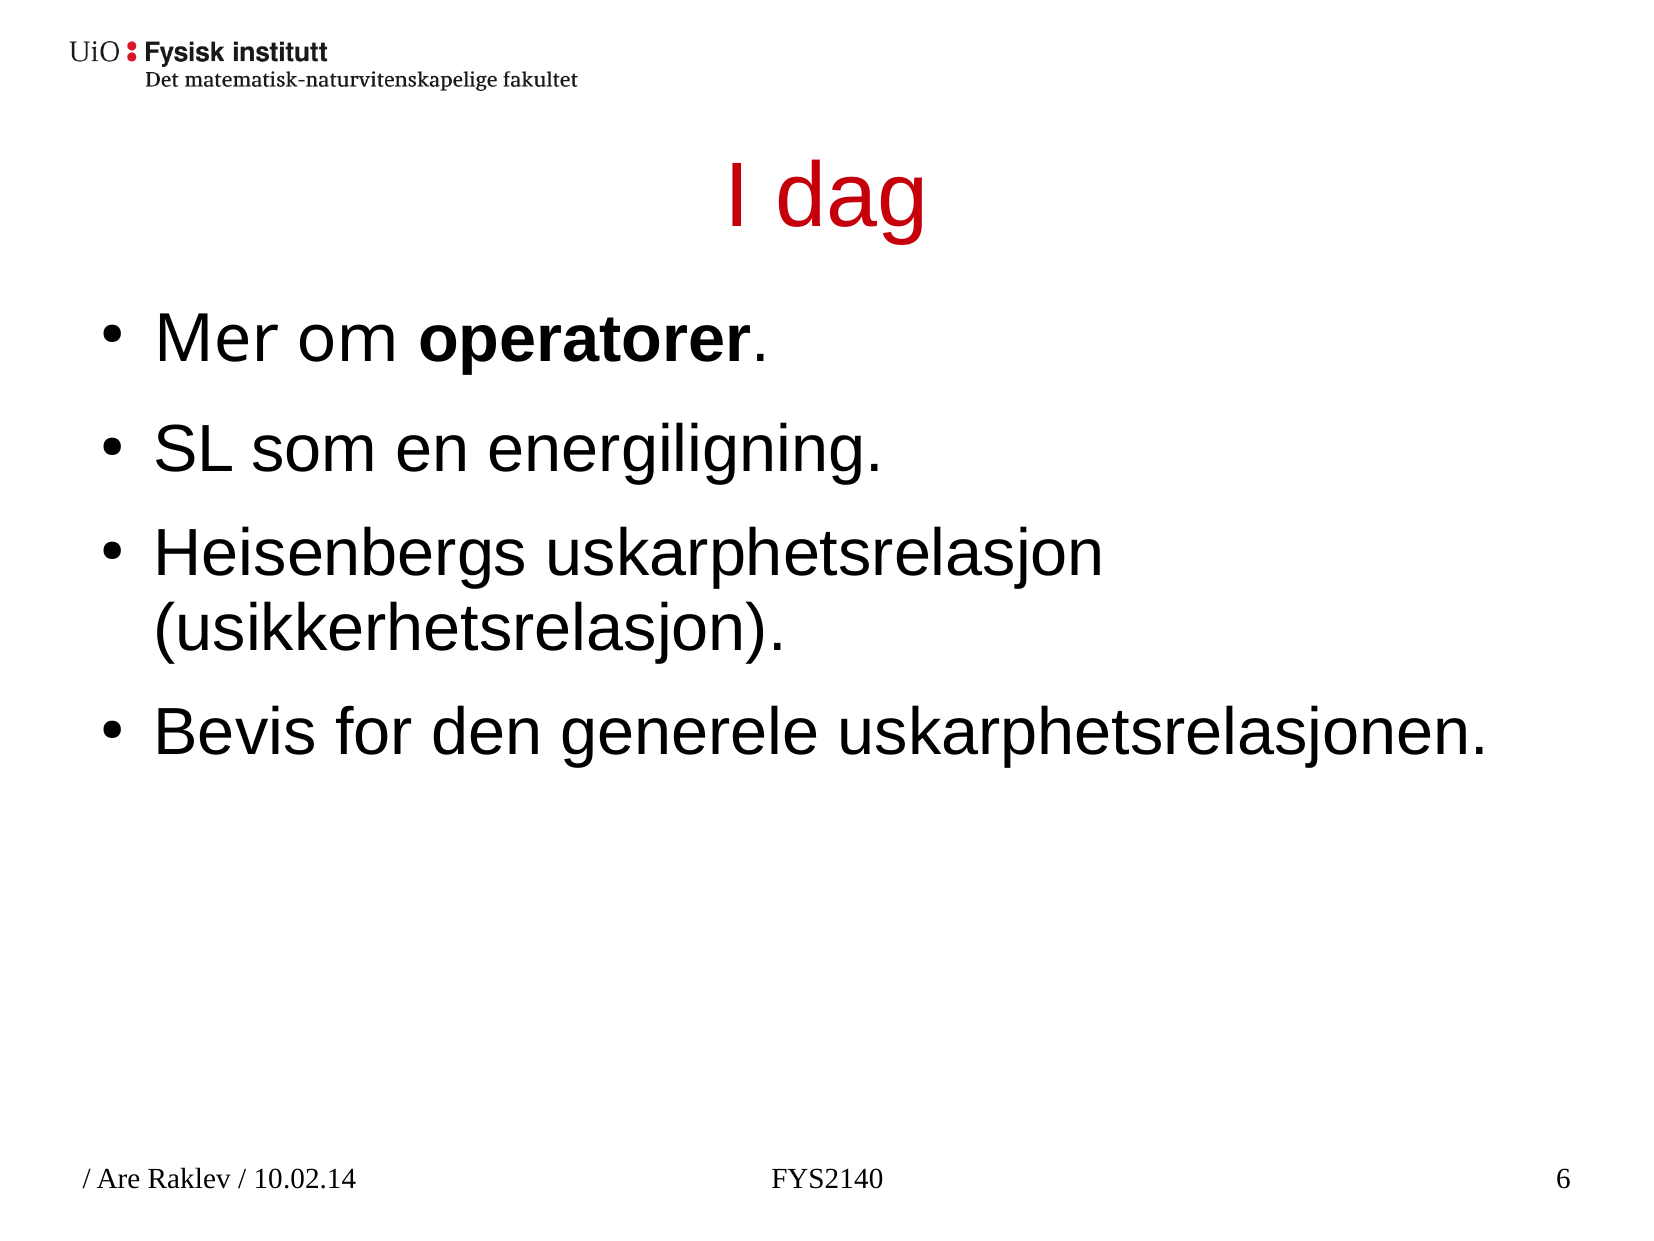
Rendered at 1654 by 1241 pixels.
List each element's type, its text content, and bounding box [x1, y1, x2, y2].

list Mer om operatorer. SL som en energiligning. Heisenbergs uskarphetsrelasjon (usikkerhetsrelasjon). Bevis for den generele uskarphetsrelasjonen. [82, 290, 1571, 1094]
title I dag [82, 90, 1571, 290]
picture [68, 37, 581, 93]
